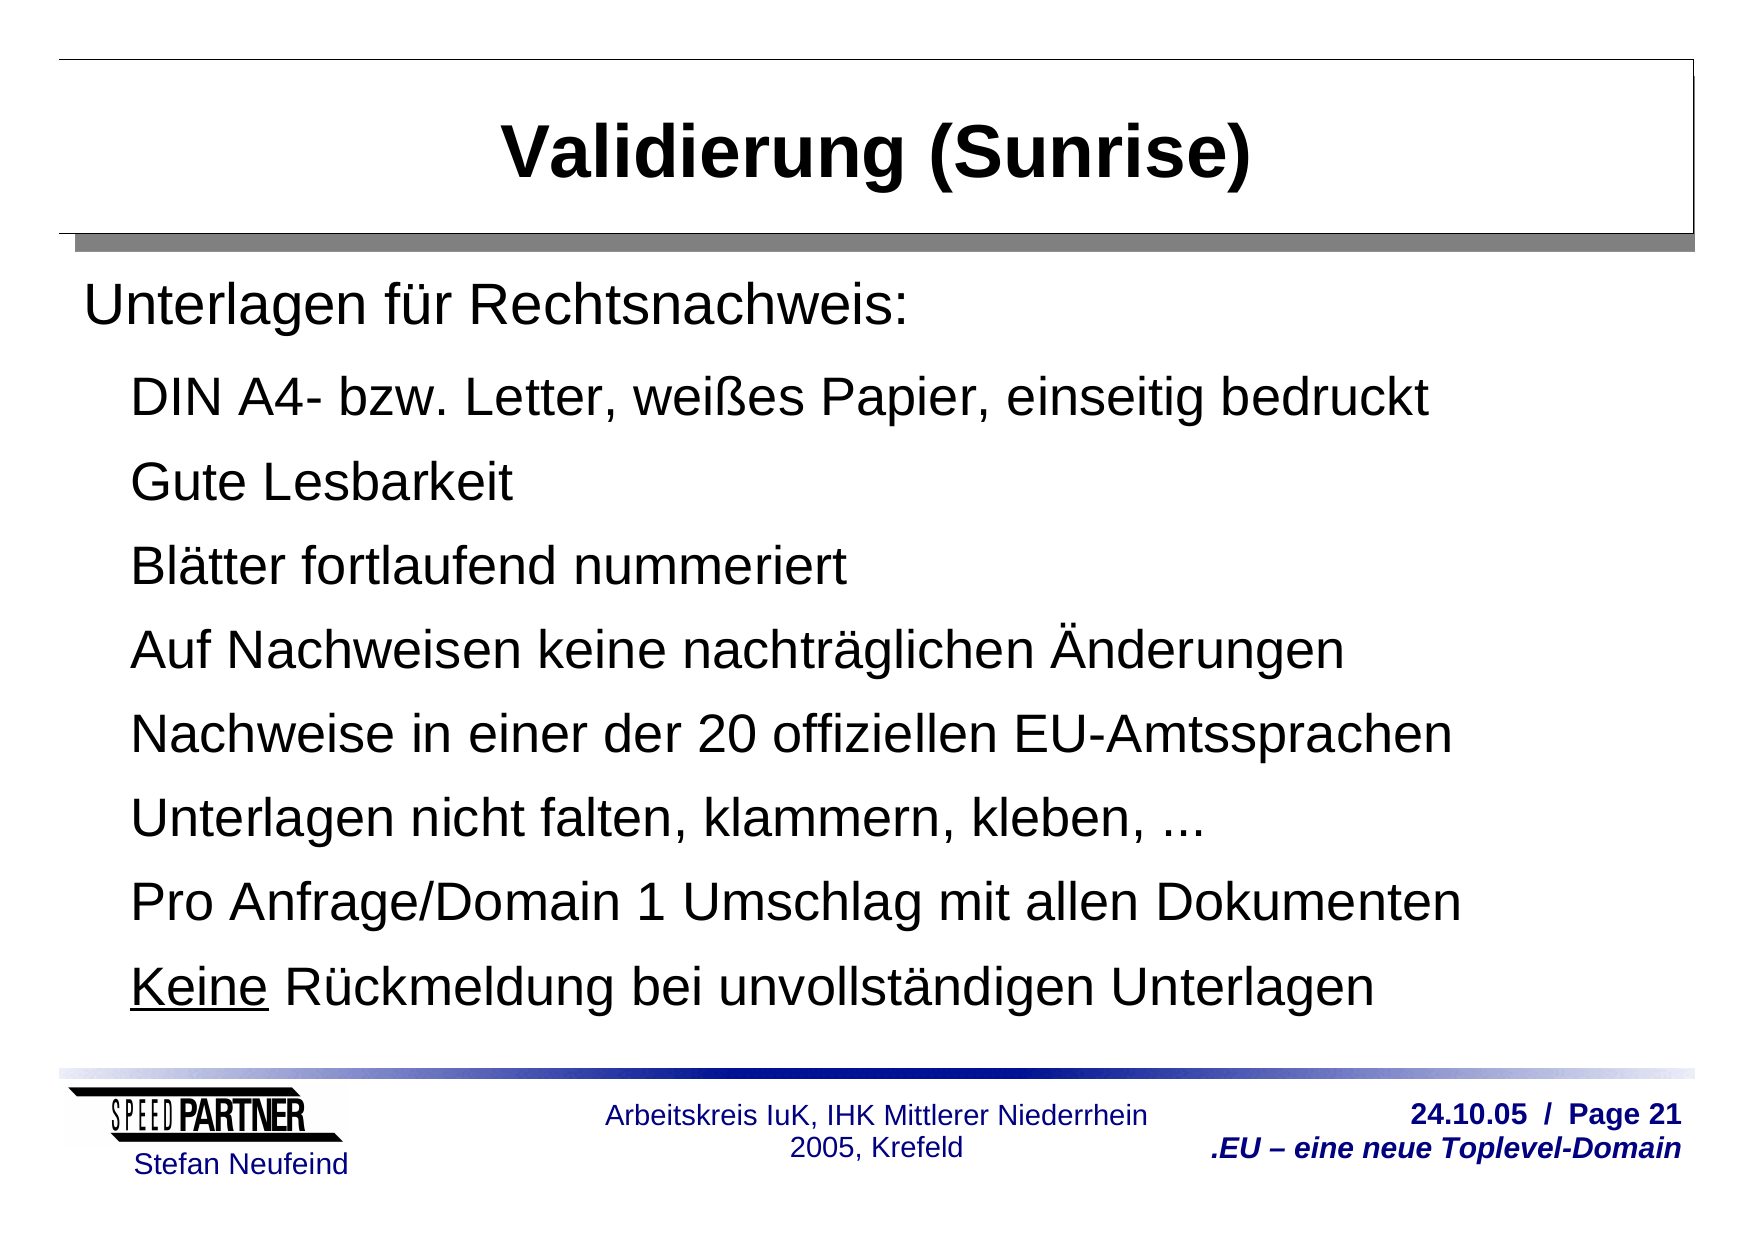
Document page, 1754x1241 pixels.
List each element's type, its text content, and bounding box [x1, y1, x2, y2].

picture [59, 1068, 1695, 1079]
picture [64, 1082, 348, 1146]
title Validierung (Sunrise) [59, 59, 1695, 244]
list Unterlagen für Rechtsnachweis: DIN A4- bzw. Letter, weißes Papier, einseitig bedruckt Gute Lesbarkeit Blätter fortlaufend nummeriert Auf Nachweisen keine nachträglichen Änderungen Nachweise in einer der 20 offiziellen EU-Amtssprachen Unterlagen nicht falten, klammern, kleben, ... Pro Anfrage/Domain 1 Umschlag mit allen Dokumenten Keine Rückmeldung bei unvollständigen Unterlagen [71, 272, 1695, 1055]
